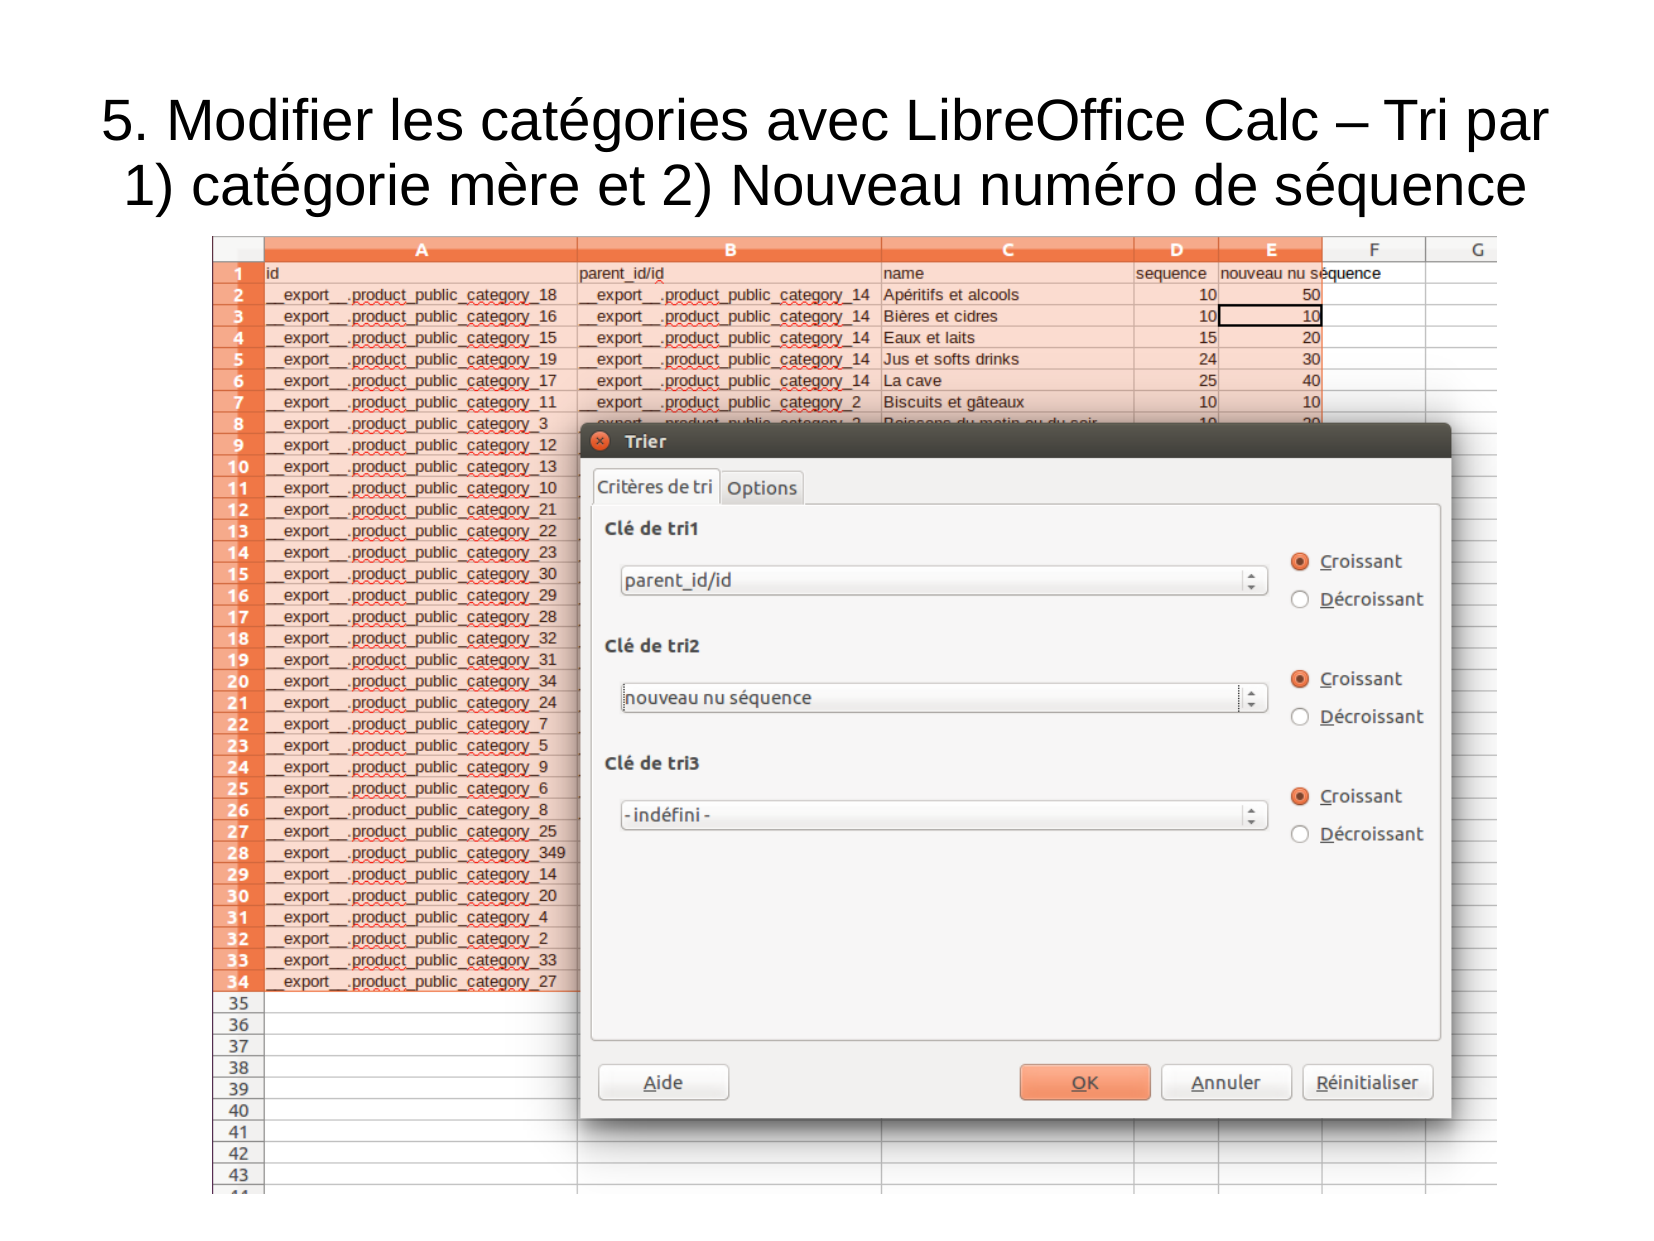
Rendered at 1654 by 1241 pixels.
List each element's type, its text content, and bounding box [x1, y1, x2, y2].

picture [212, 236, 1497, 1194]
title 5. Modifier les catégories avec LibreOffice Calc – Tri par 1) catégorie mère et 2) Nouveau numéro de séquence [82, 49, 1571, 257]
